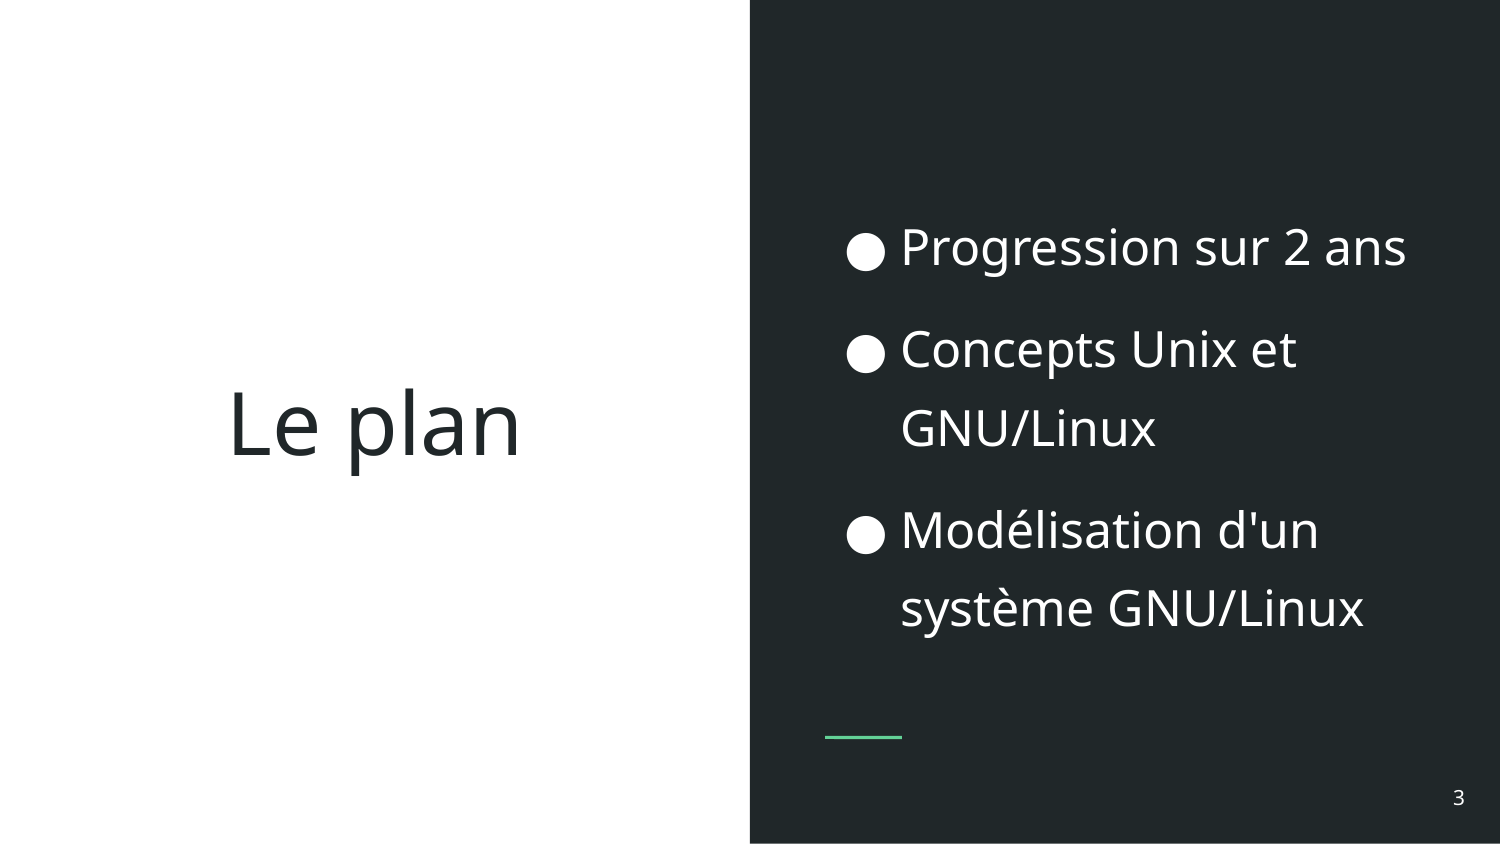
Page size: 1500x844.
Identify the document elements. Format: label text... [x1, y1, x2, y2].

slide_number <numéro> [1389, 764, 1480, 830]
list Progression sur 2 ans Concepts Unix et GNU/Linux Modélisation d'un système GNU/Linux [810, 118, 1440, 725]
title Le plan [43, 281, 708, 562]
